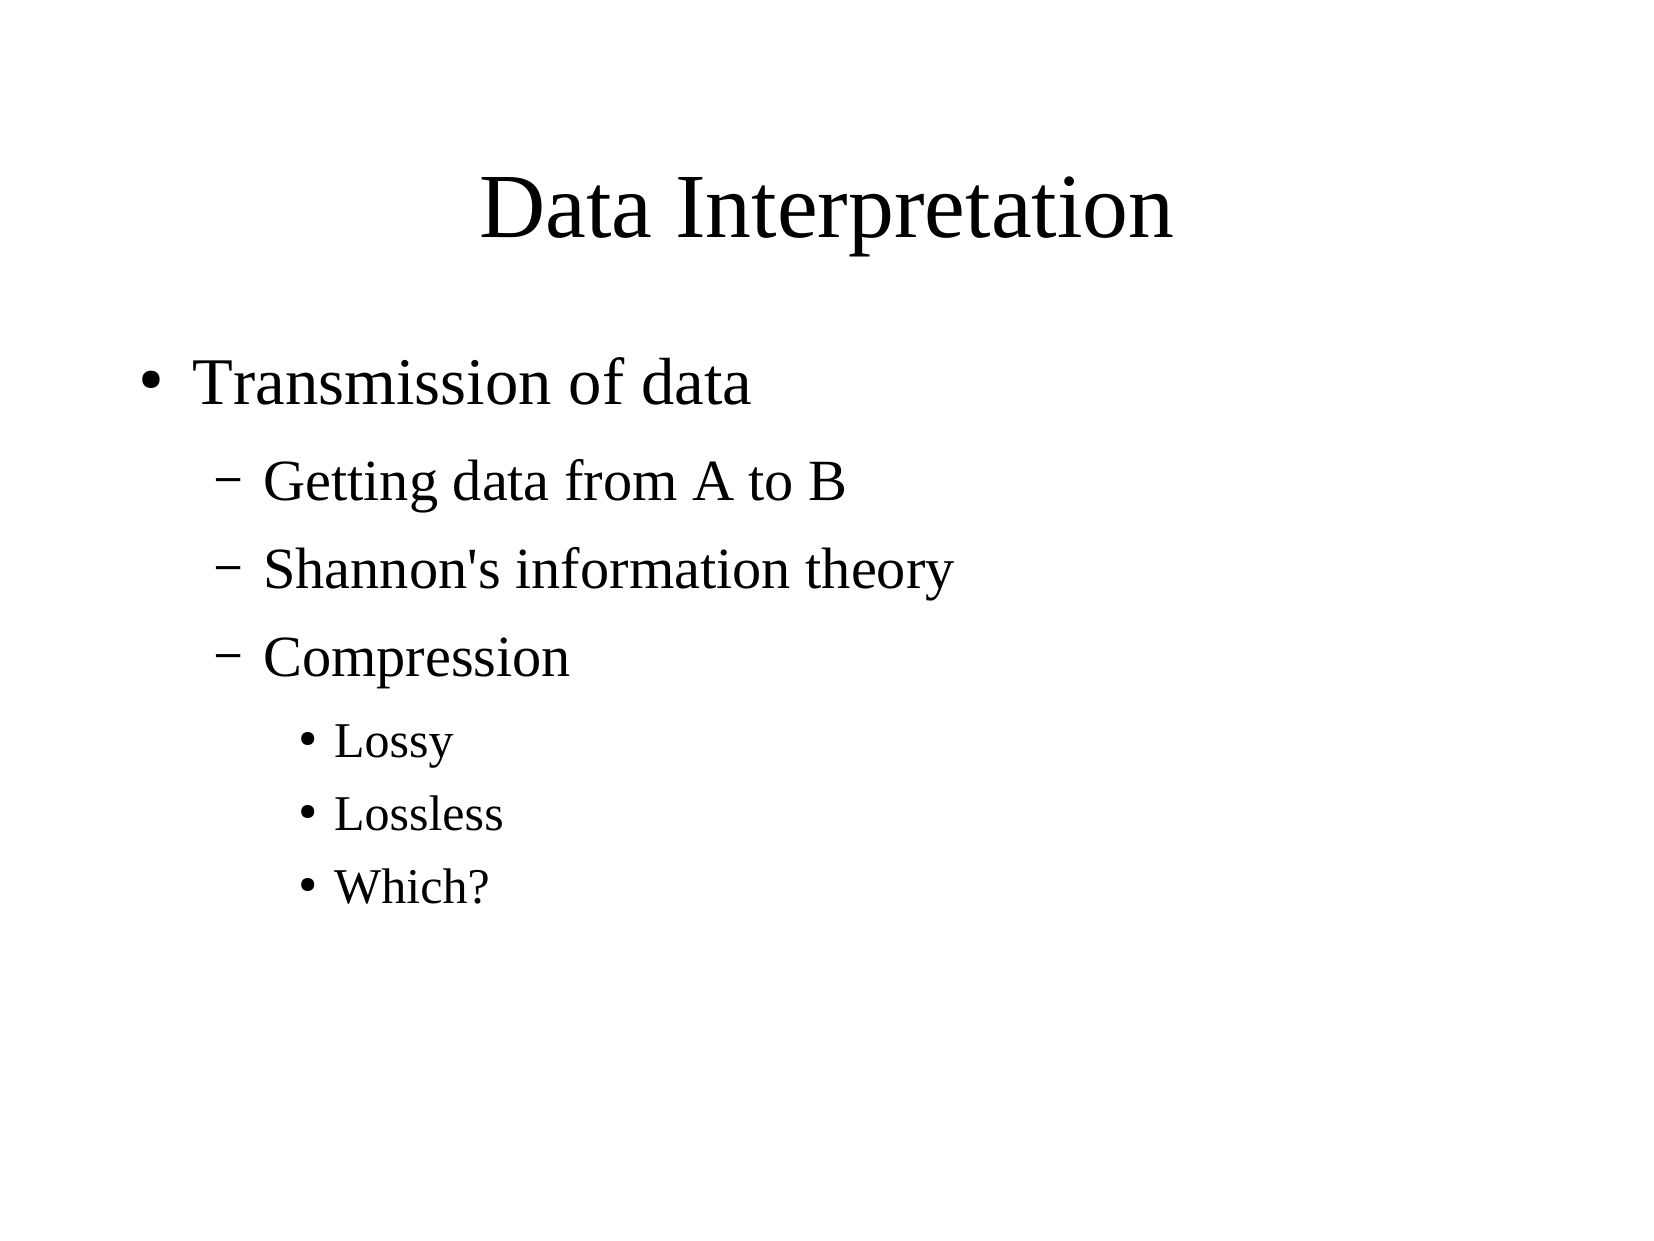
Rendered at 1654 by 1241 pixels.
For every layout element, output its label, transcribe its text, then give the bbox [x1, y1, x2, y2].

list Transmission of data Getting data from A to B Shannon's information theory Compression Lossy Lossless Which? [121, 344, 1534, 1127]
title Data Interpretation [121, 102, 1534, 311]
